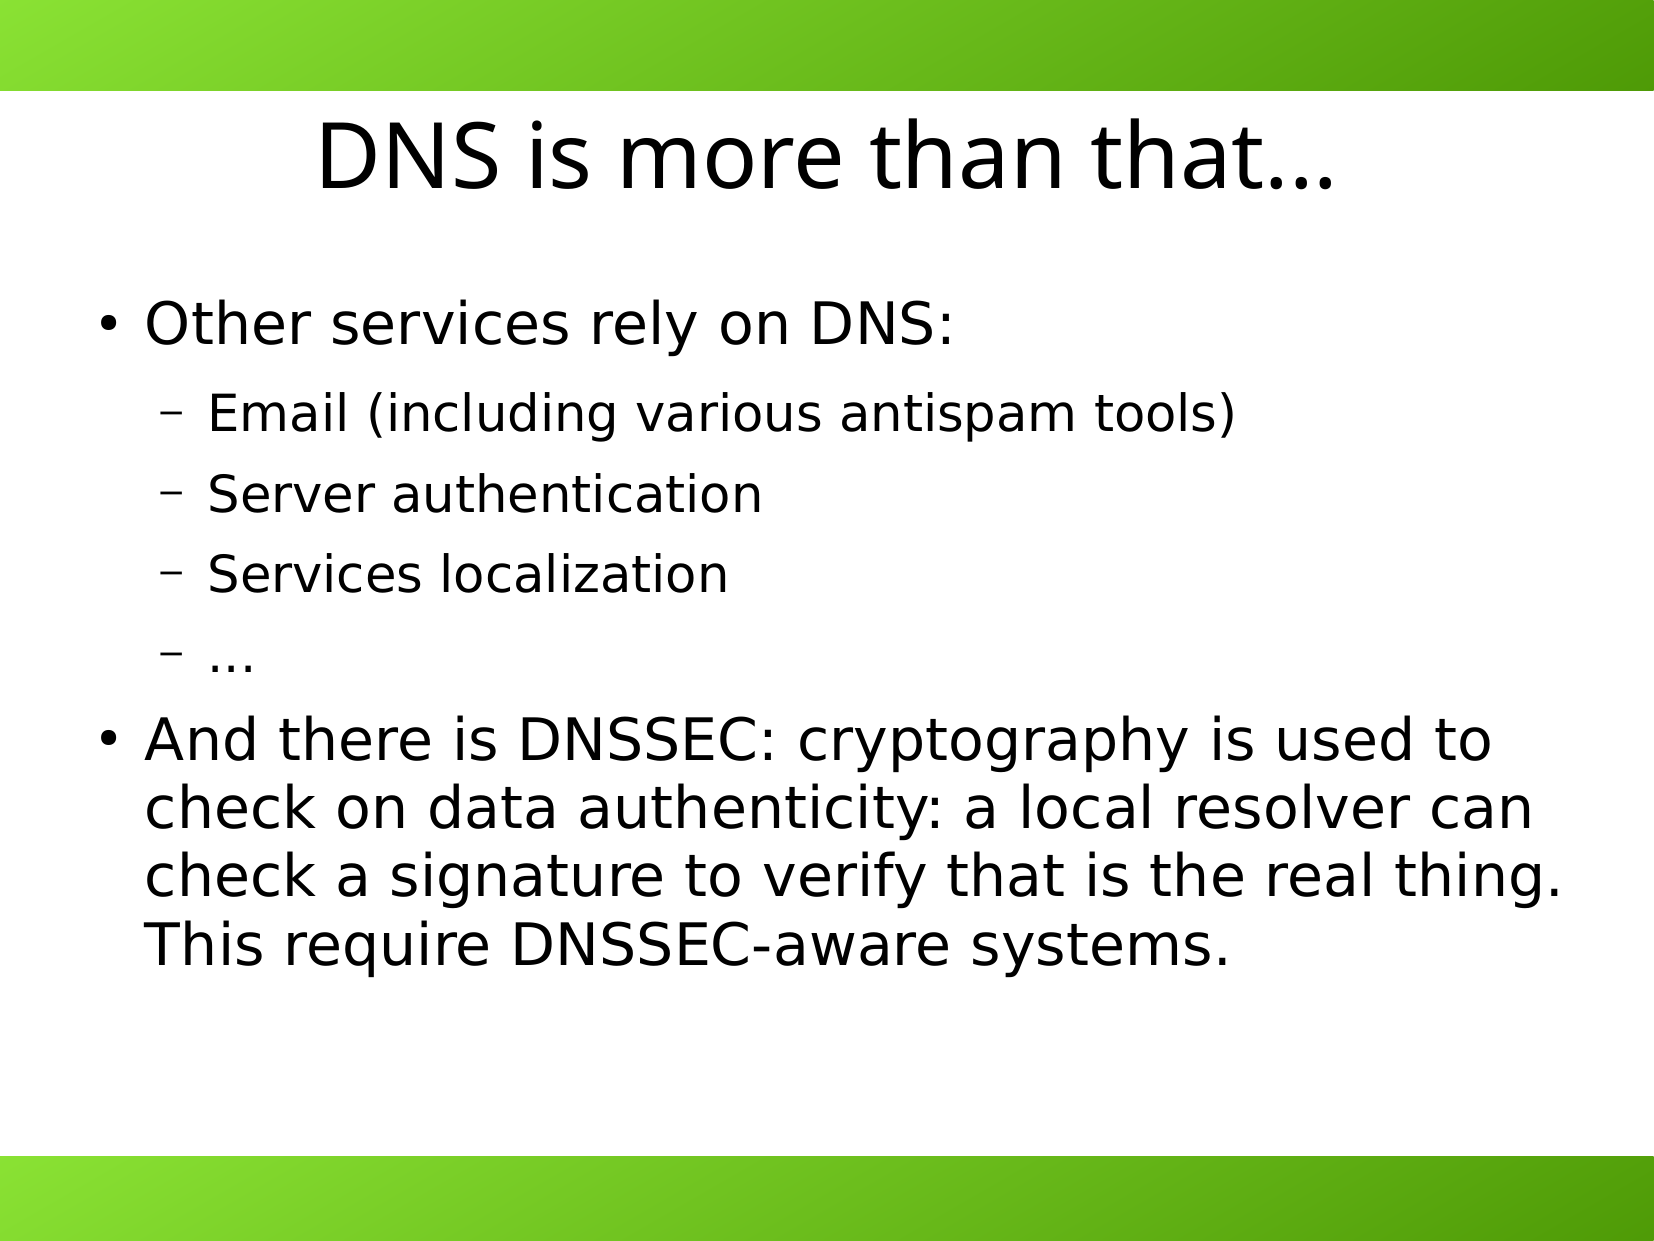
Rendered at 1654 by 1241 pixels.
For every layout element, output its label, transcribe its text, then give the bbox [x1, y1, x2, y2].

list Other services rely on DNS: Email (including various antispam tools) Server authentication Services localization ... And there is DNSSEC: cryptography is used to check on data authenticity: a local resolver can check a signature to verify that is the real thing. This require DNSSEC-aware systems. [82, 290, 1571, 1010]
title DNS is more than that... [82, 49, 1571, 257]
